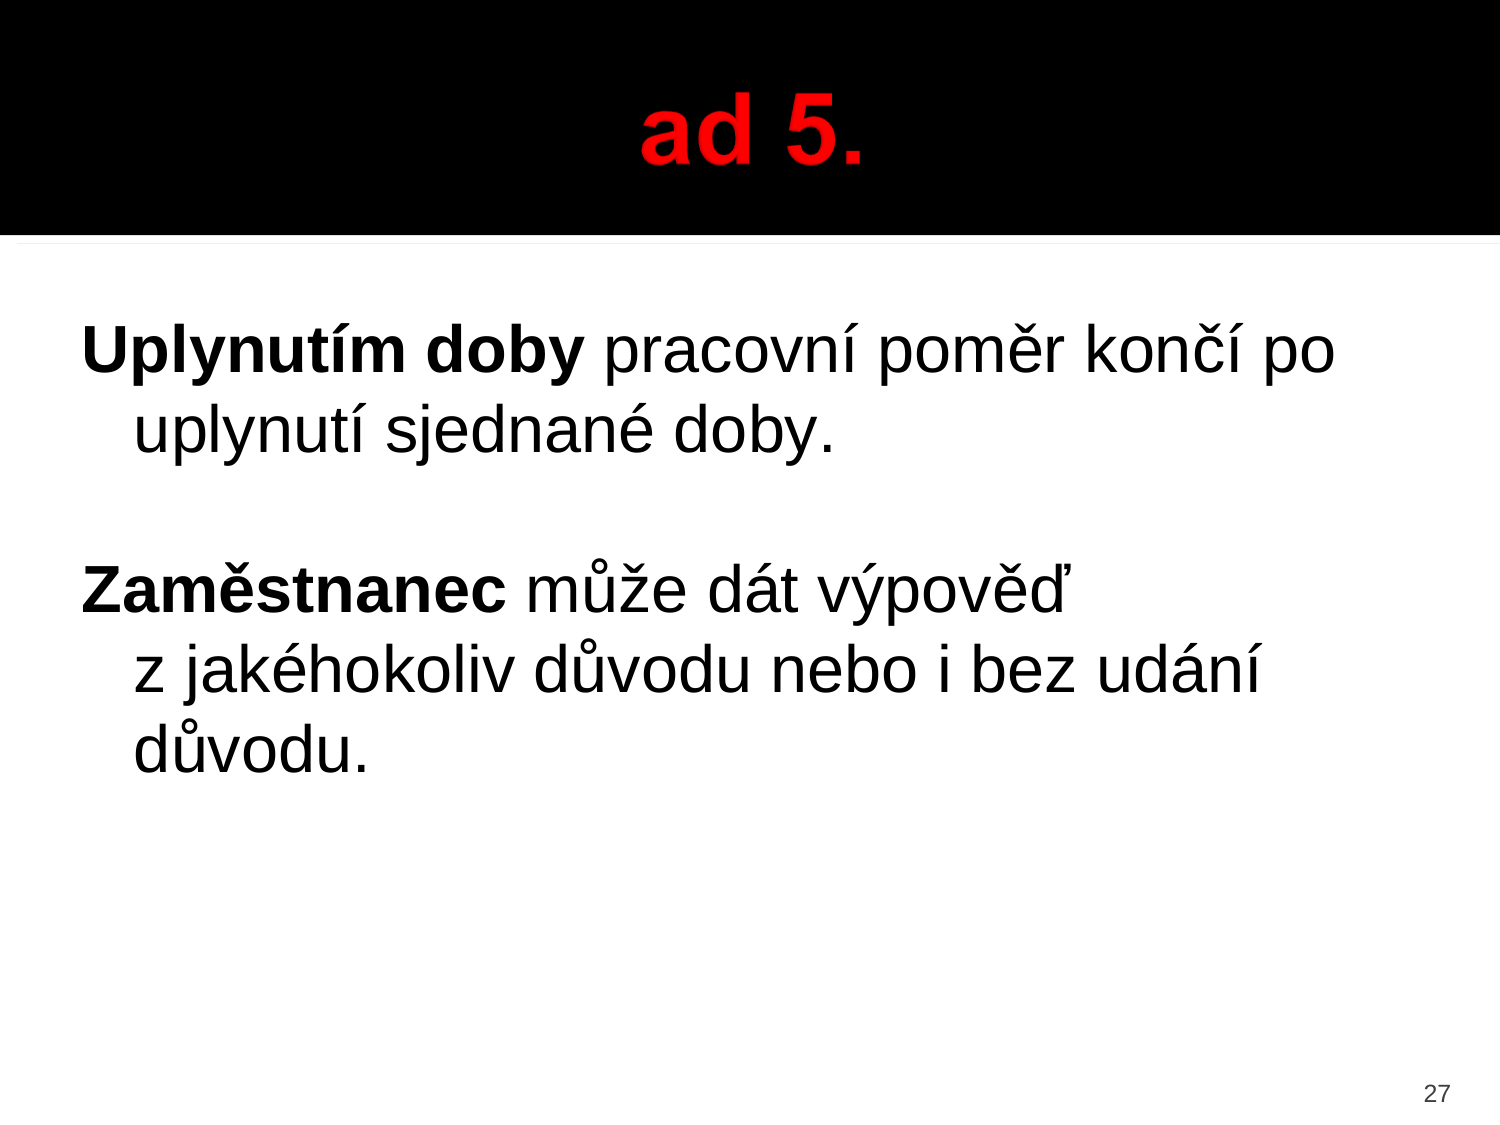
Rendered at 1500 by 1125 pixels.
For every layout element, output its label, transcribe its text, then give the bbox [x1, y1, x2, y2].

text_box [73, 24, 1427, 233]
list Uplynutím doby pracovní poměr končí po uplynutí sjednané doby. Zaměstnanec může dát výpověď z jakéhokoliv důvodu nebo i bez udání důvodu. [53, 291, 1447, 941]
text_box <číslo> [1345, 1062, 1467, 1108]
